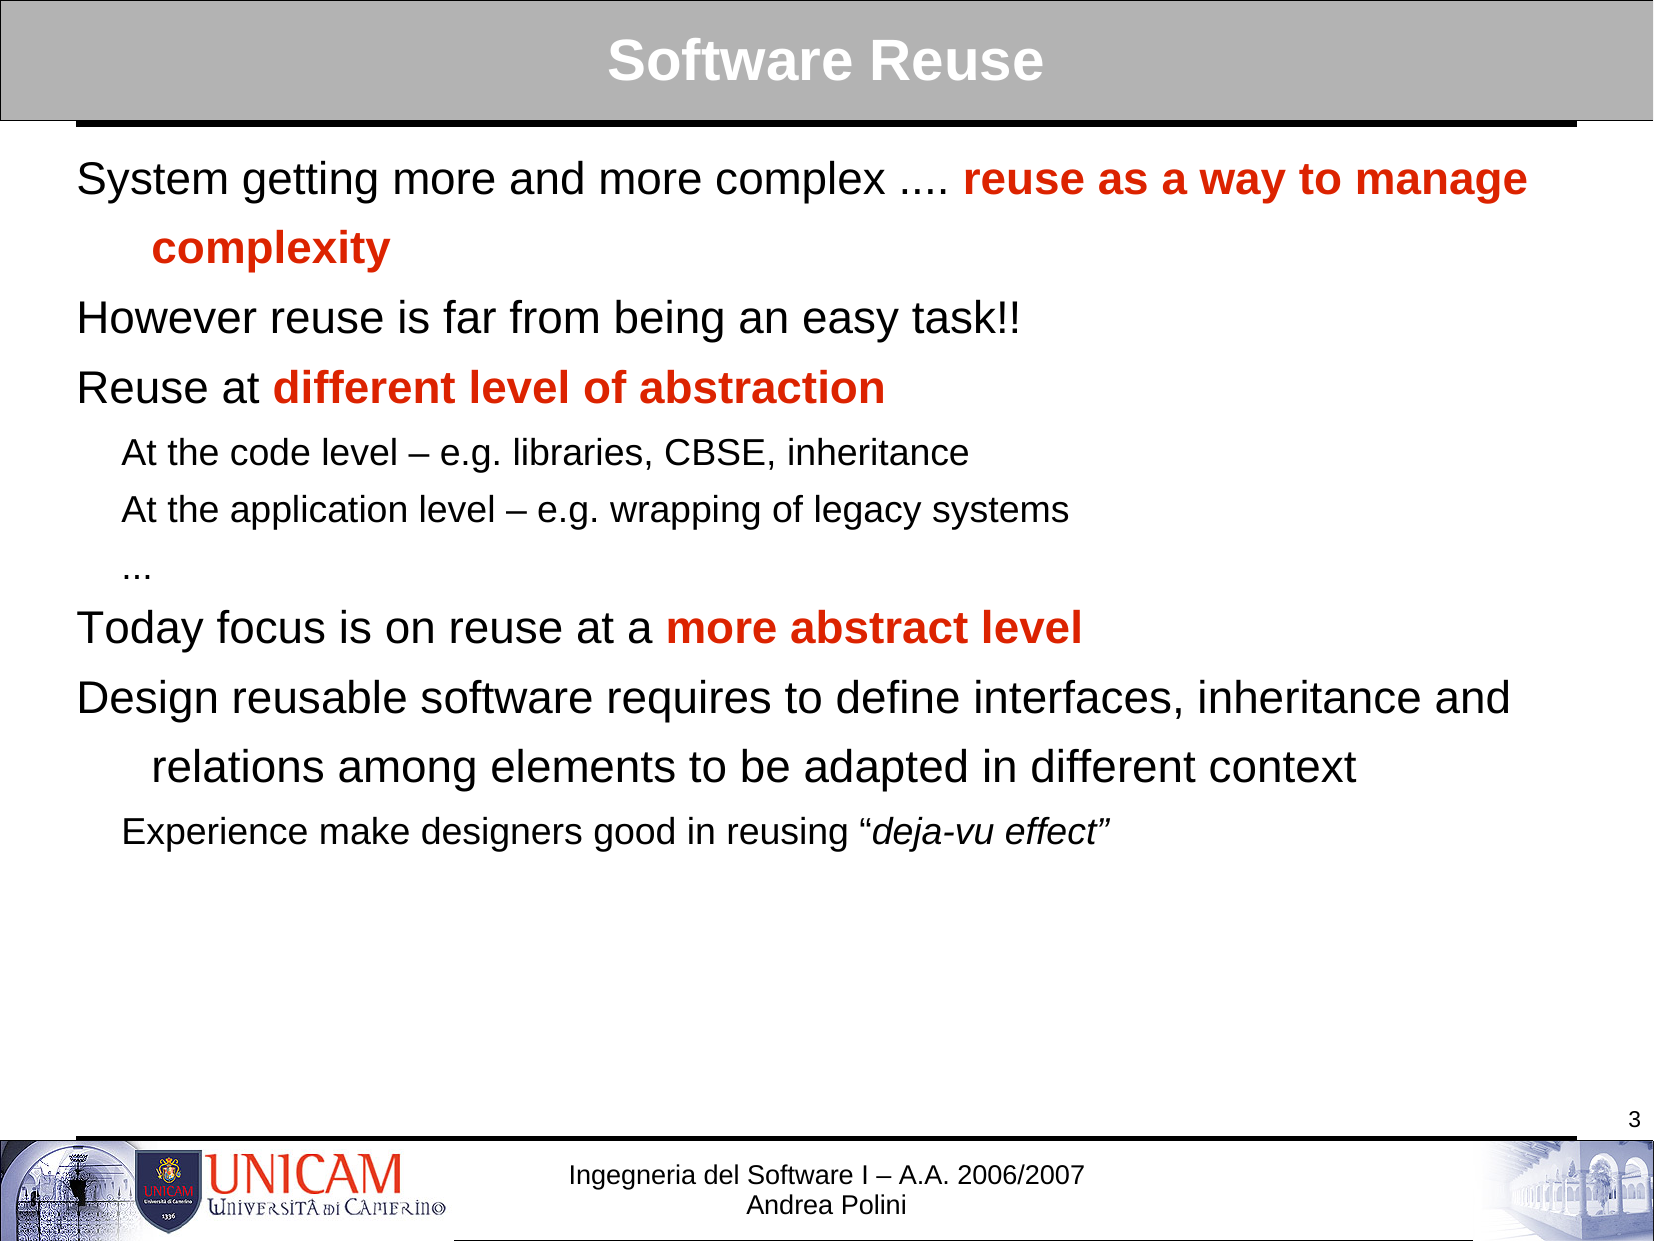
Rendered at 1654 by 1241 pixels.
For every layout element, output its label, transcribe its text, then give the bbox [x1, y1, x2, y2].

title Software Reuse [0, 0, 1653, 121]
picture [1473, 1141, 1654, 1241]
list System getting more and more complex .... reuse as a way to manage complexity However reuse is far from being an easy task!! Reuse at different level of abstraction At the code level – e.g. libraries, CBSE, inheritance At the application level – e.g. wrapping of legacy systems ... Today focus is on reuse at a more abstract level Design reusable software requires to define interfaces, inheritance and relations among elements to be adapted in different context Experience make designers good in reusing “deja-vu effect” [76, 152, 1577, 1045]
picture [0, 1141, 454, 1241]
